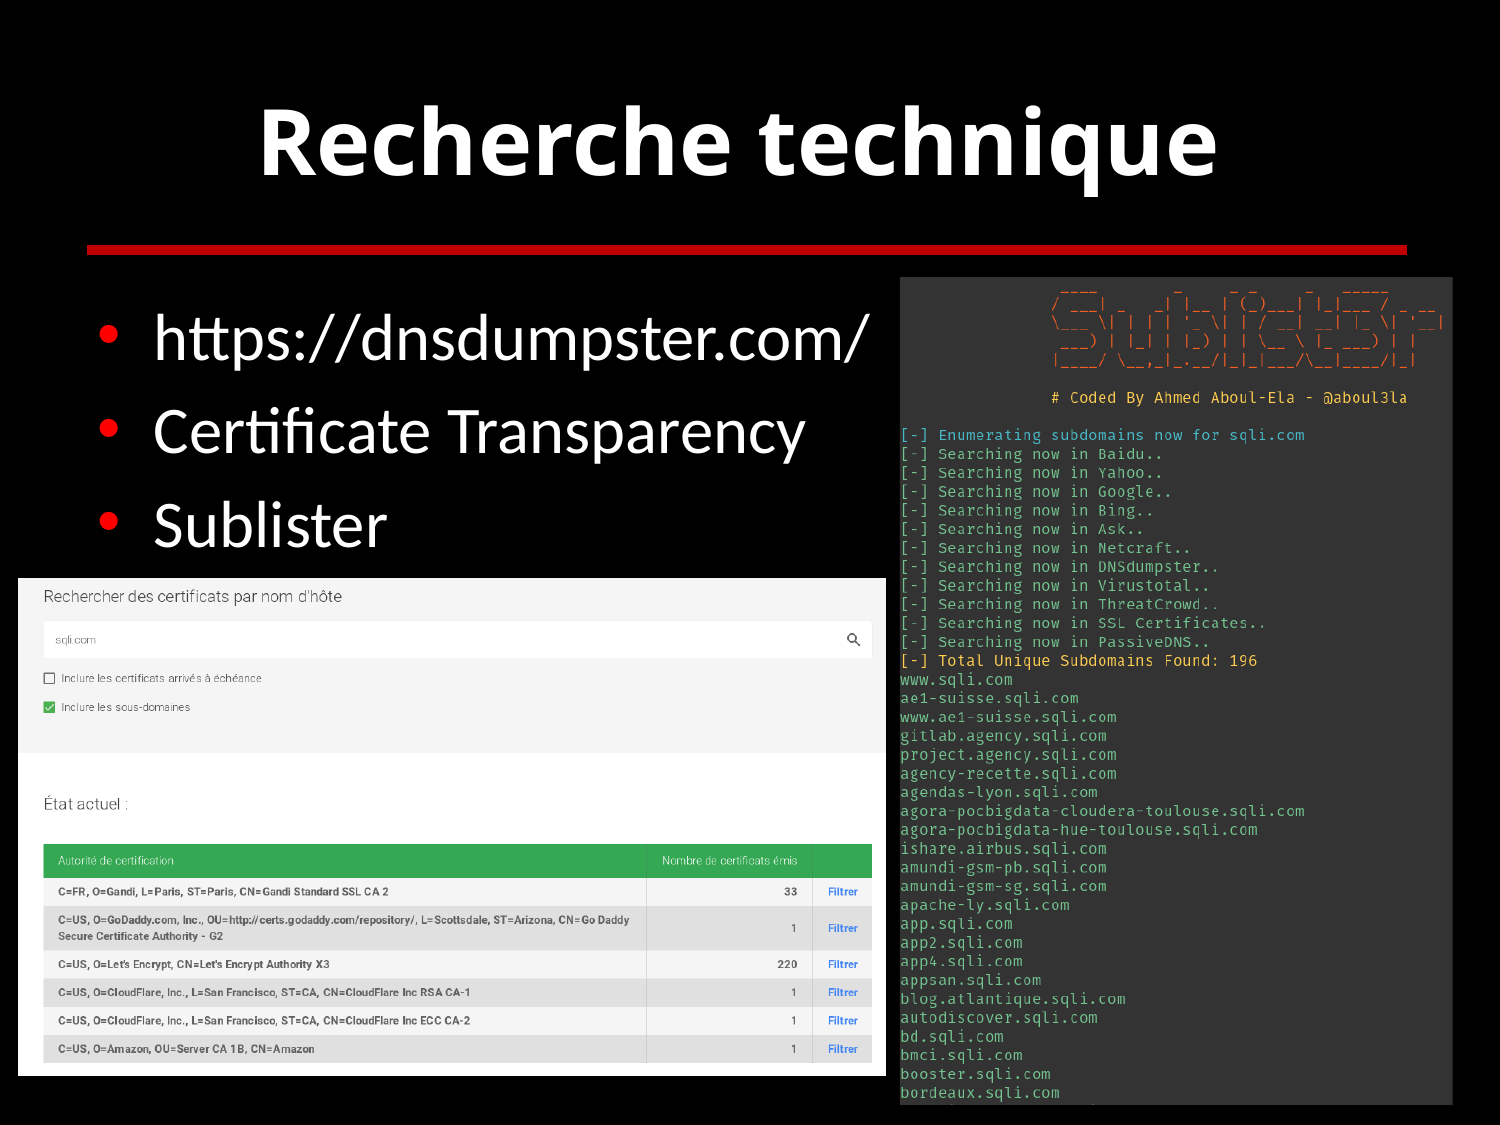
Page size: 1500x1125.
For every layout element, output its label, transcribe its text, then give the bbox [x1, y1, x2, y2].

picture [18, 578, 886, 1076]
list https://dnsdumpster.com/ Certificate Transparency Sublister [82, 286, 899, 1016]
picture [899, 277, 1453, 1105]
title Recherche technique [75, 45, 1425, 233]
